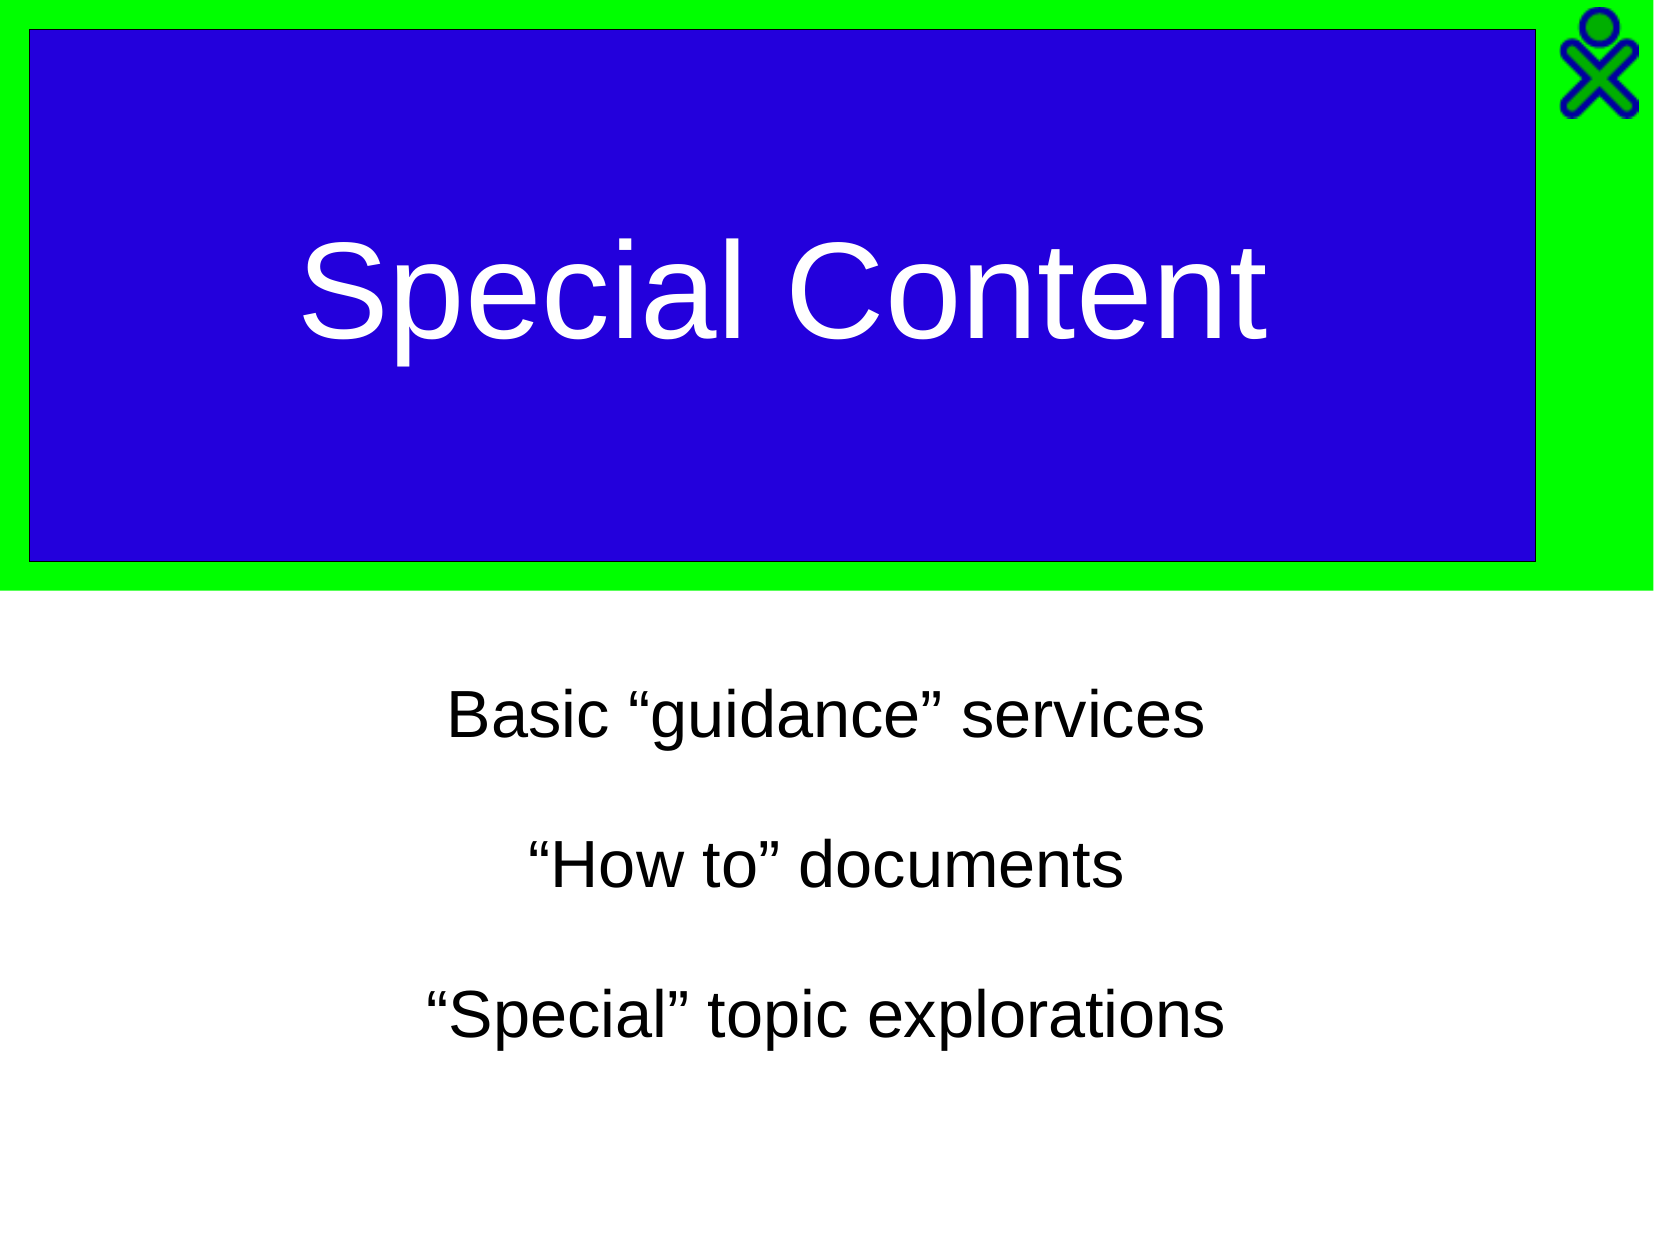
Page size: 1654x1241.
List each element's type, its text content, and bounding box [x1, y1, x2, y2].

title Special Content [59, 56, 1506, 525]
picture [1559, 7, 1639, 119]
subtitle Basic “guidance” services “How to” documents “Special” topic explorations [82, 627, 1571, 1102]
